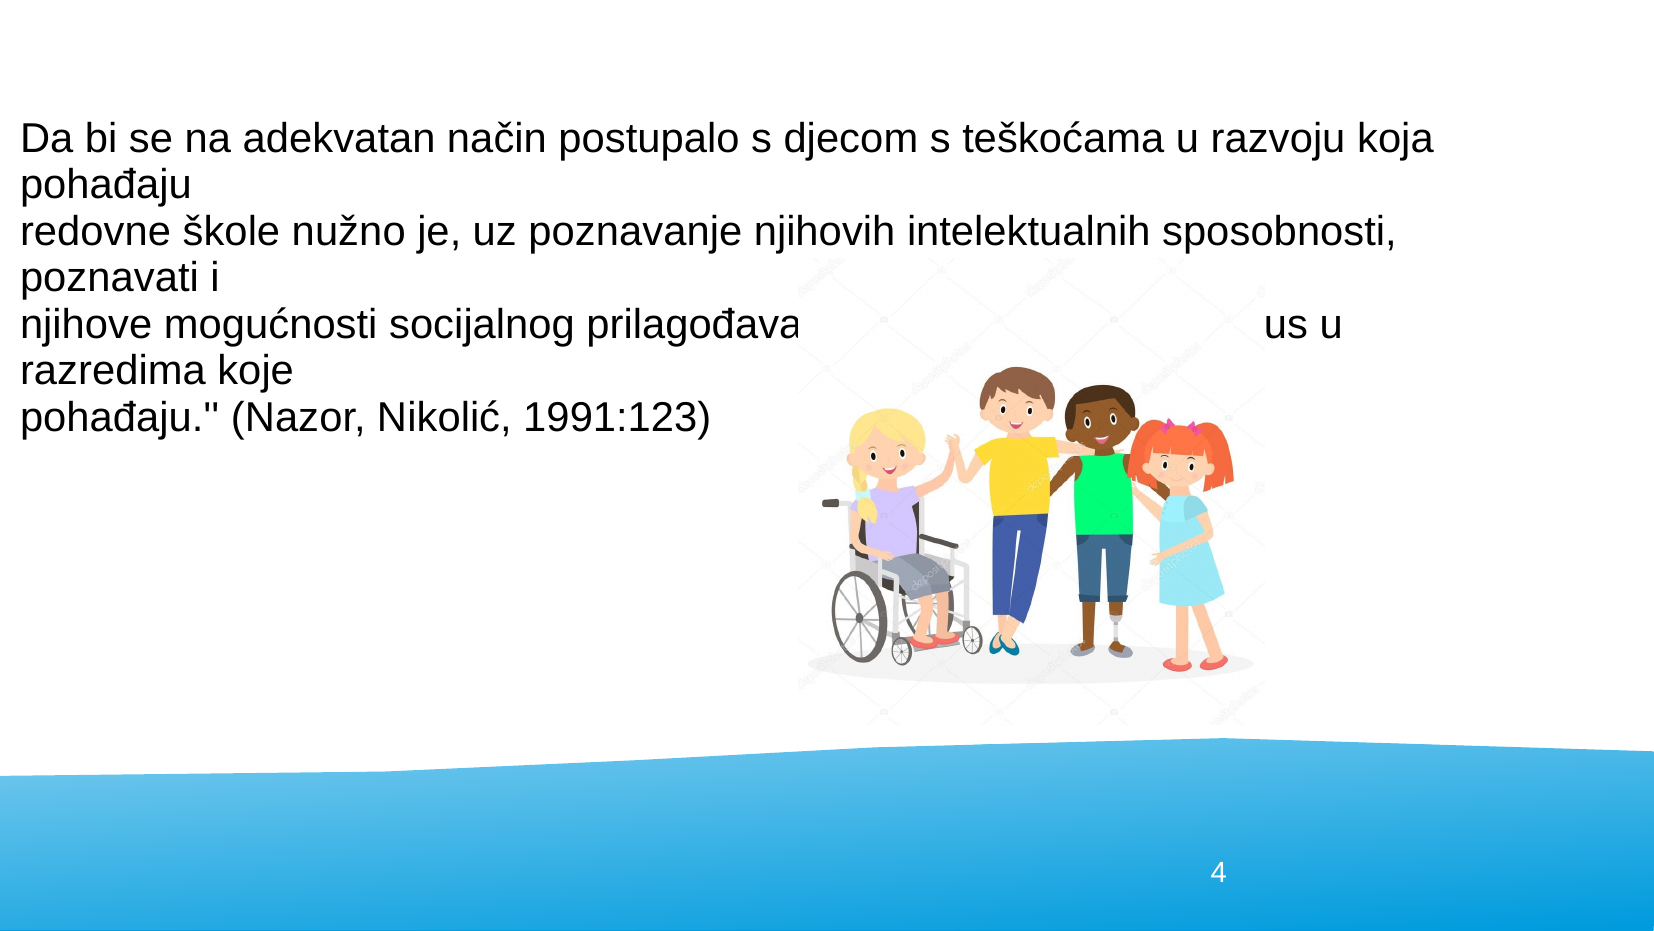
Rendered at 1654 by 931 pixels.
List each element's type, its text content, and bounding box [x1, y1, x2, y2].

text_box Da bi se na adekvatan način postupalo s djecom s teškoćama u razvoju koja pohađaju redovne škole nužno je, uz poznavanje njihovih intelektualnih sposobnosti, poznavati i njihove mogućnosti socijalnog prilagođavanja te njihov socijalni status u razredima koje pohađaju.'' (Nazor, Nikolić, 1991:123) [5, 107, 1476, 290]
picture [798, 258, 1265, 725]
